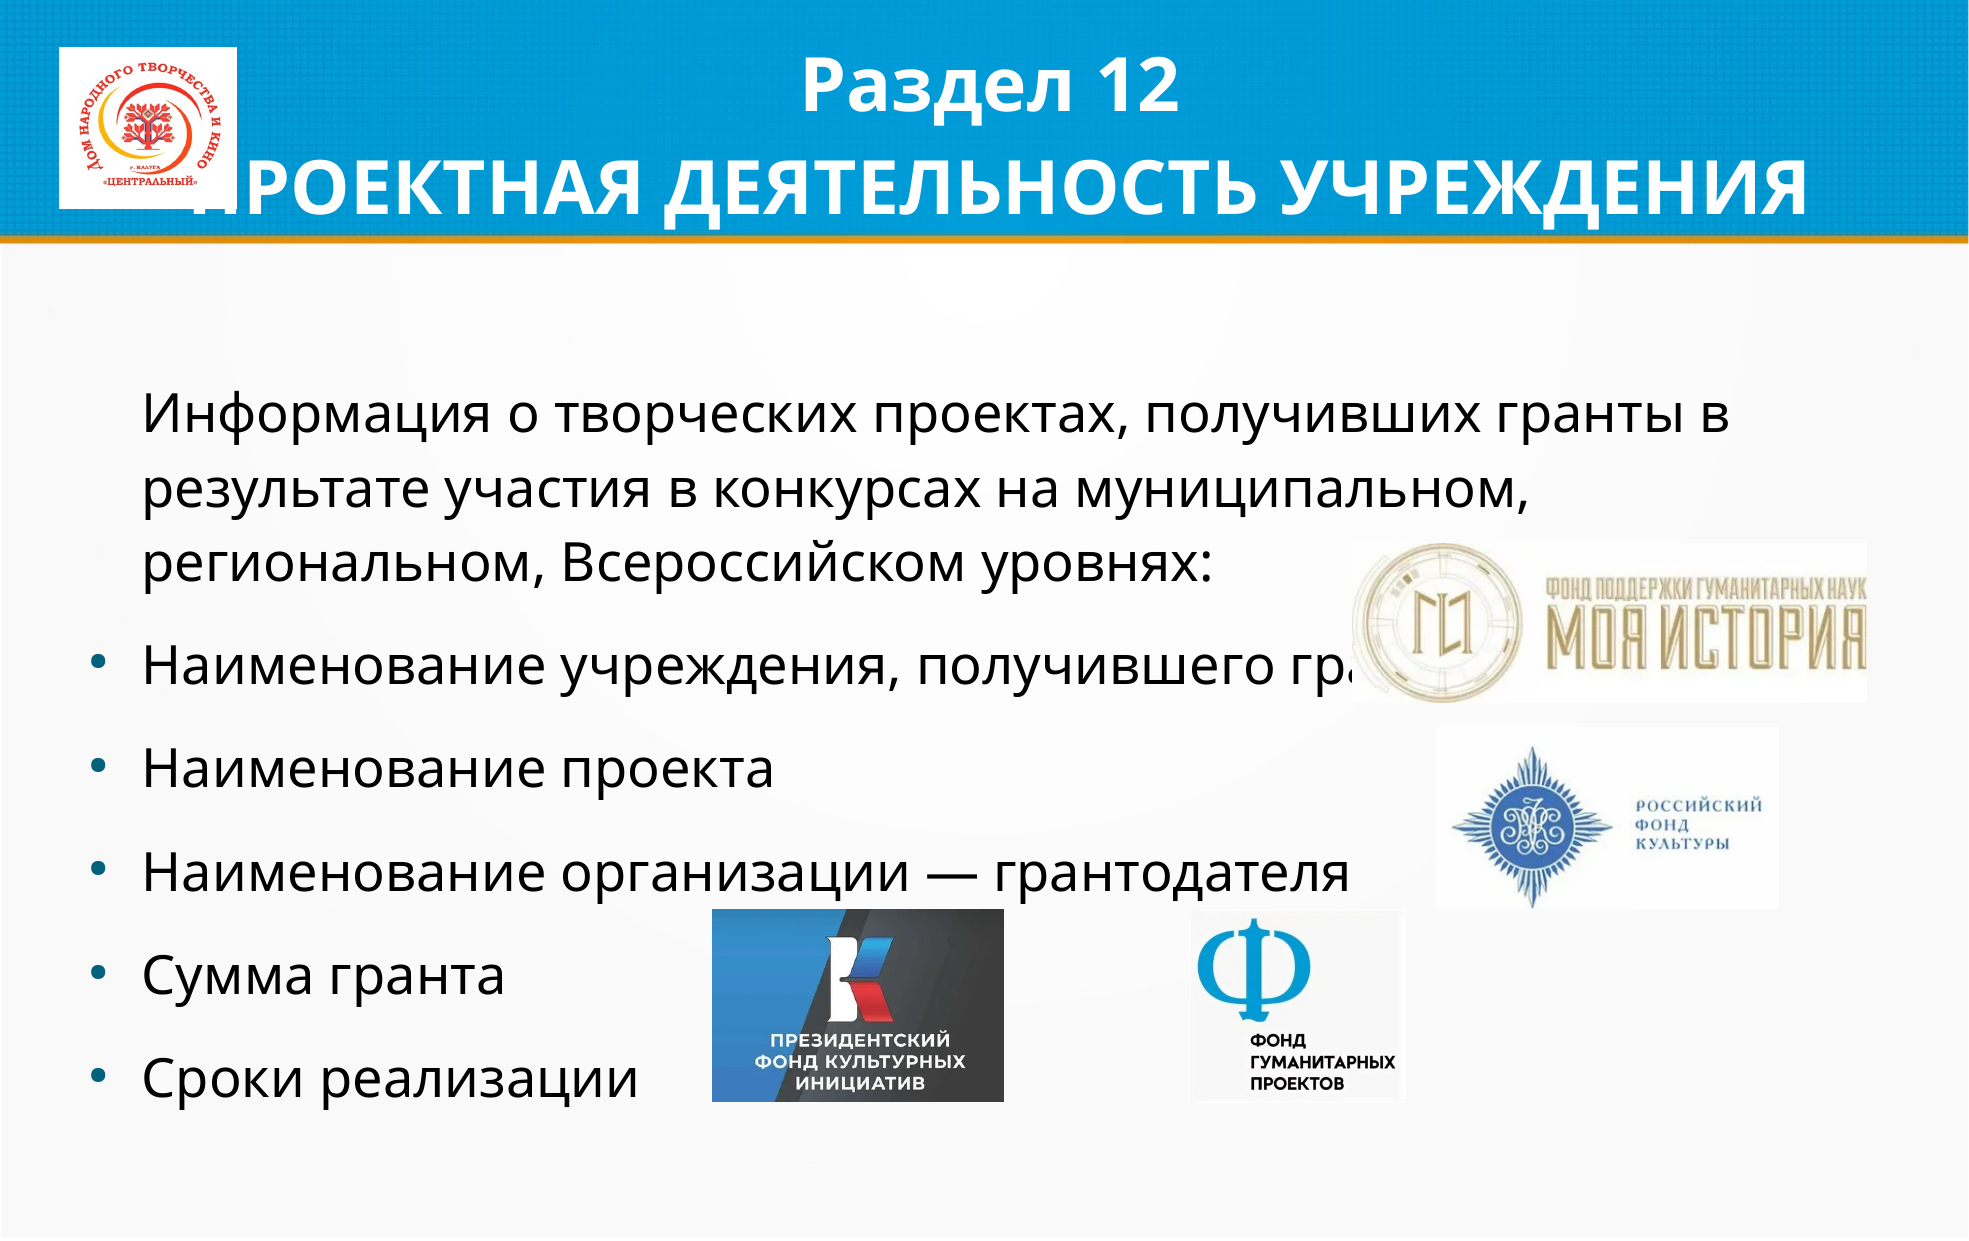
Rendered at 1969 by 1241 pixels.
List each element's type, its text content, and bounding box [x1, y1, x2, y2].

title Раздел 12 ПРОЕКТНАЯ ДЕЯТЕЛЬНОСТЬ УЧРЕЖДЕНИЯ [98, 19, 1902, 237]
picture [0, 233, 1969, 1241]
list Информация о творческих проектах, получивших гранты в результате участия в конкурсах на муниципальном, региональном, Всероссийском уровнях: Наименование учреждения, получившего грант Наименование проекта Наименование организации — грантодателя Сумма гранта Сроки реализации [70, 271, 1938, 1134]
picture [60, 48, 236, 209]
